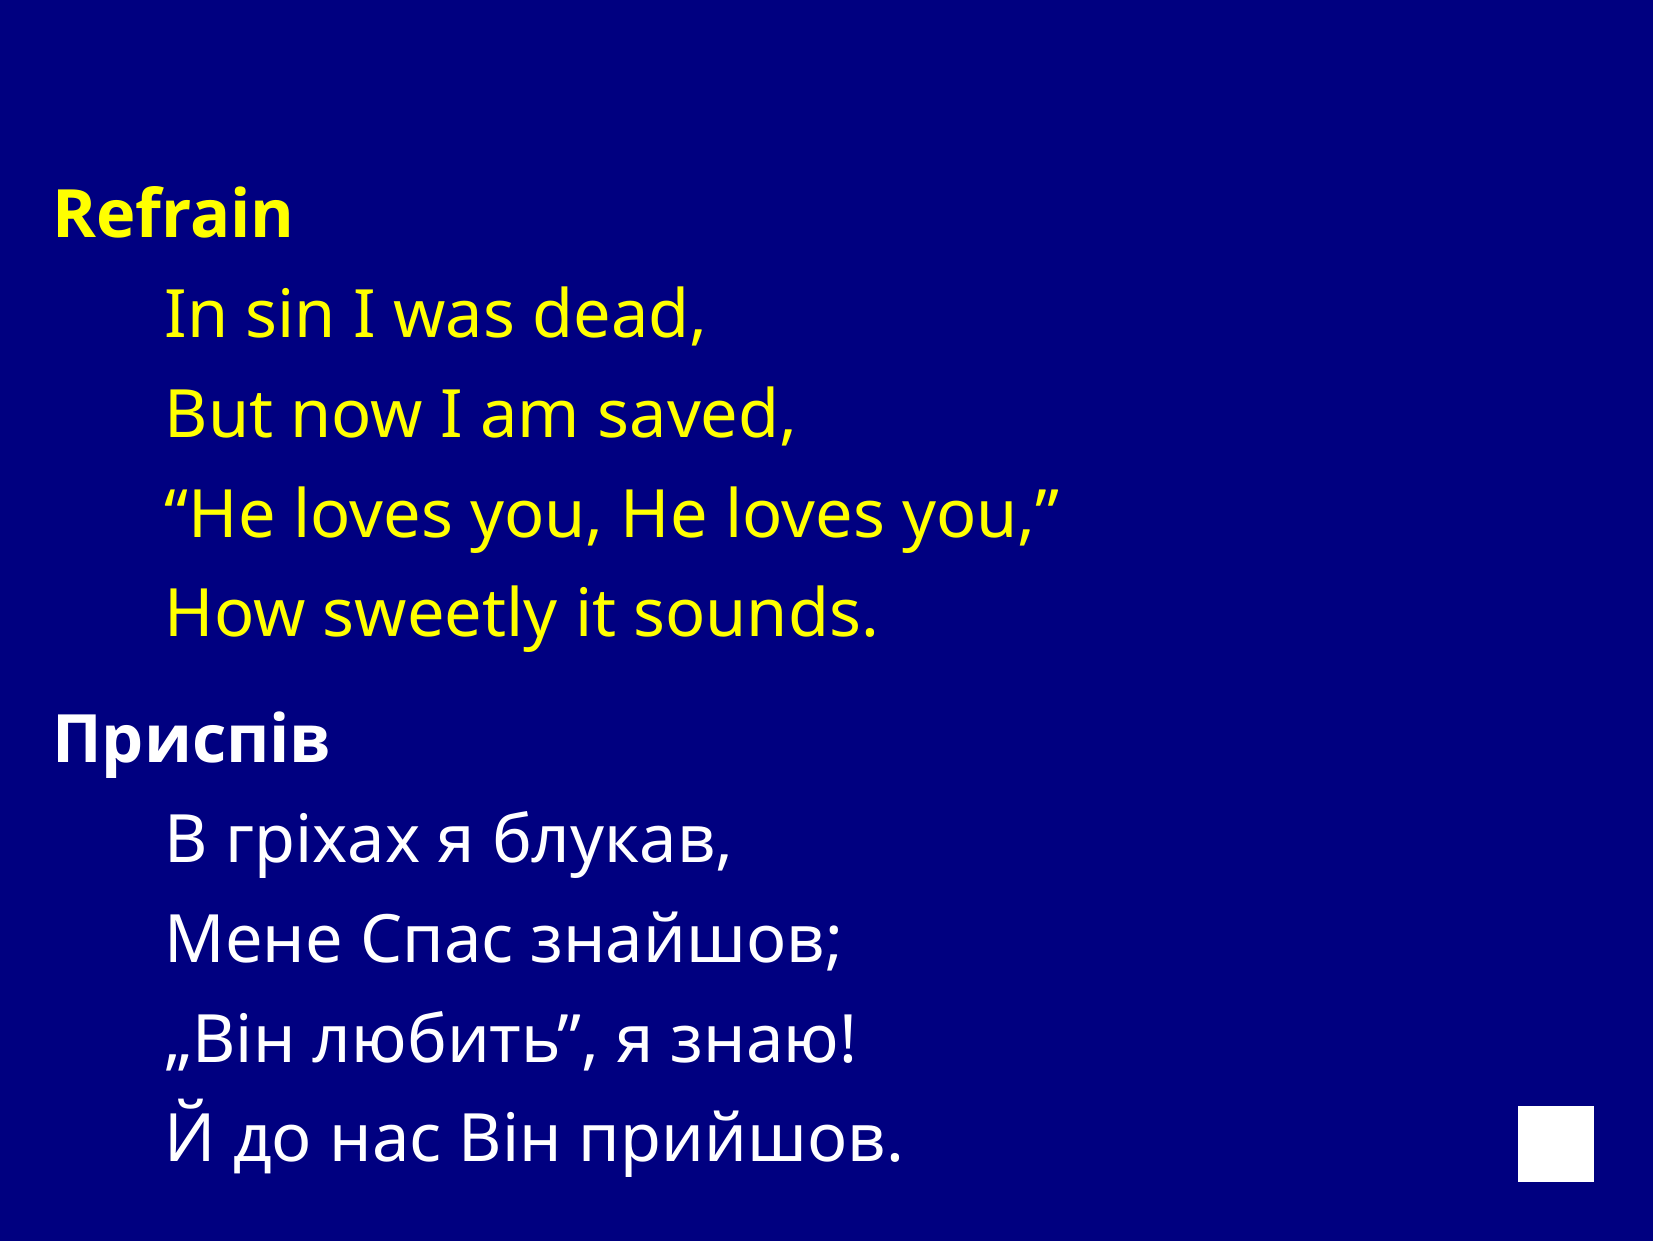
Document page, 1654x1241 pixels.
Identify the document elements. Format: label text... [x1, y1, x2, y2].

text_box Приспів В гріхах я блукав, Мене Спас знайшов; „Він любить”, я знаю! Й до нас Він прийшов. [37, 675, 1651, 1163]
text_box [1518, 1163, 1594, 1182]
text_box Refrain In sin I was dead, But now I am saved, “He loves you, He loves you,” How sweetly it sounds. [37, 150, 1651, 638]
